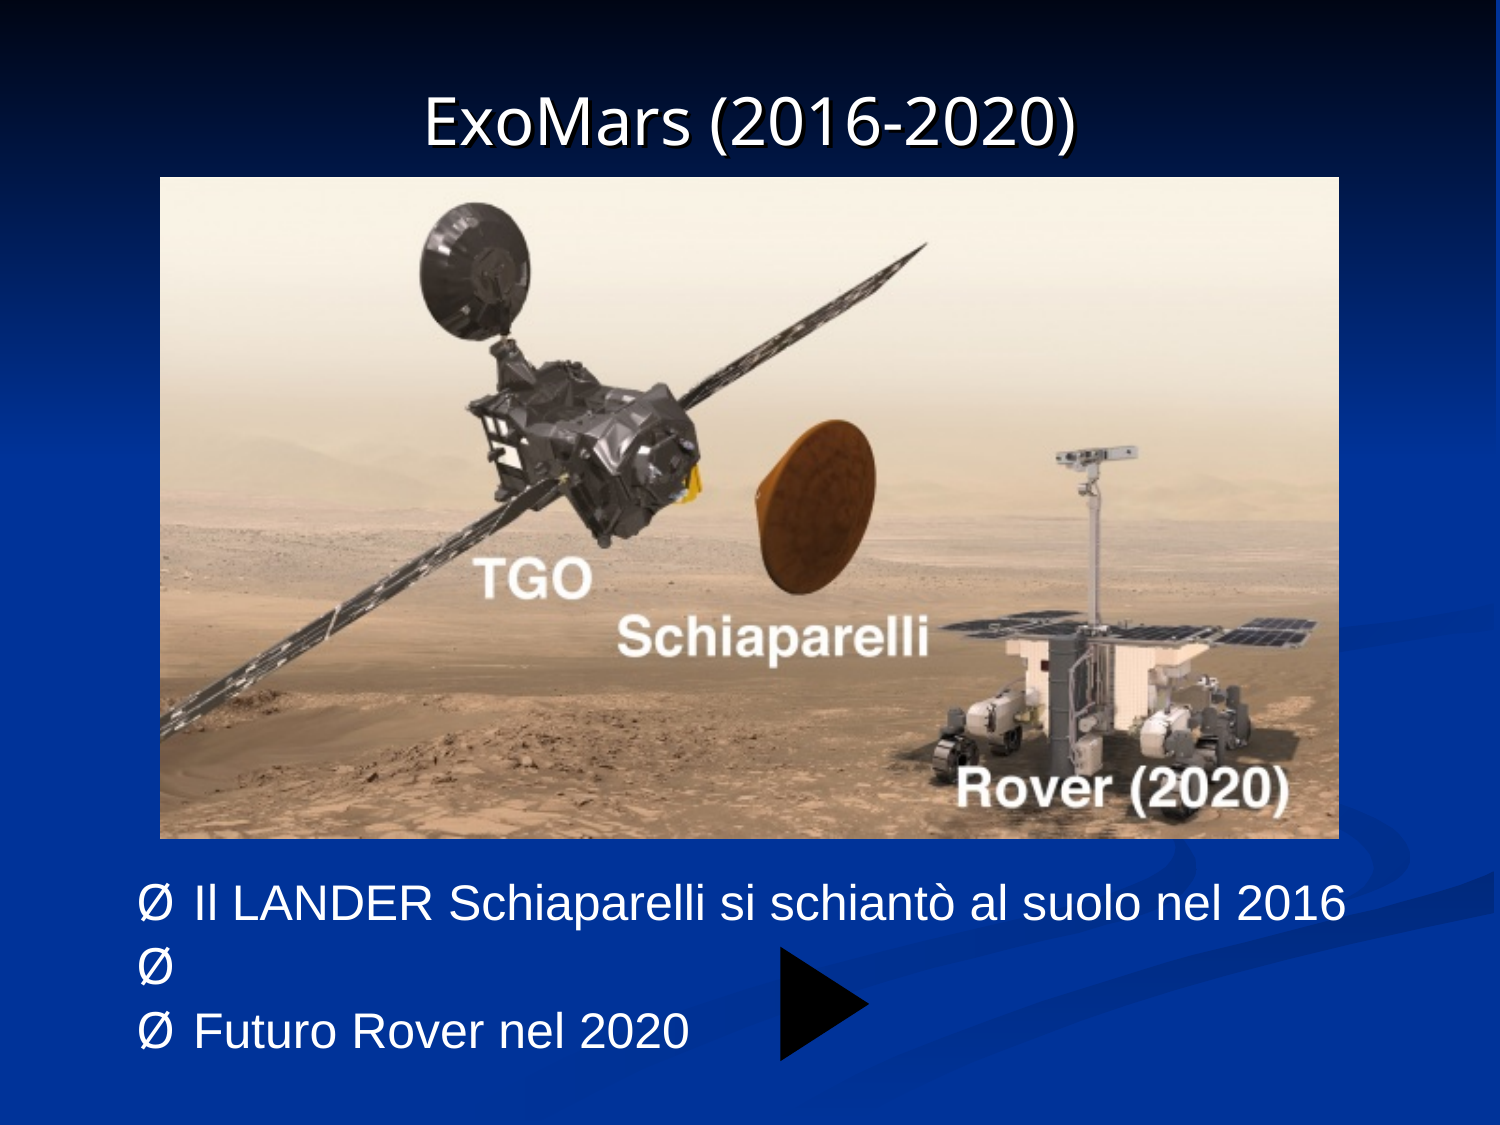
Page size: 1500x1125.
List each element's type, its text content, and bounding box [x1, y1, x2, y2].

text_box Il LANDER Schiaparelli si schiantò al suolo nel 2016 Futuro Rover nel 2020 [121, 863, 1378, 1106]
text_box ExoMars (2016-2020) [35, 70, 1465, 178]
picture [749, 928, 900, 1079]
picture [160, 177, 1339, 840]
